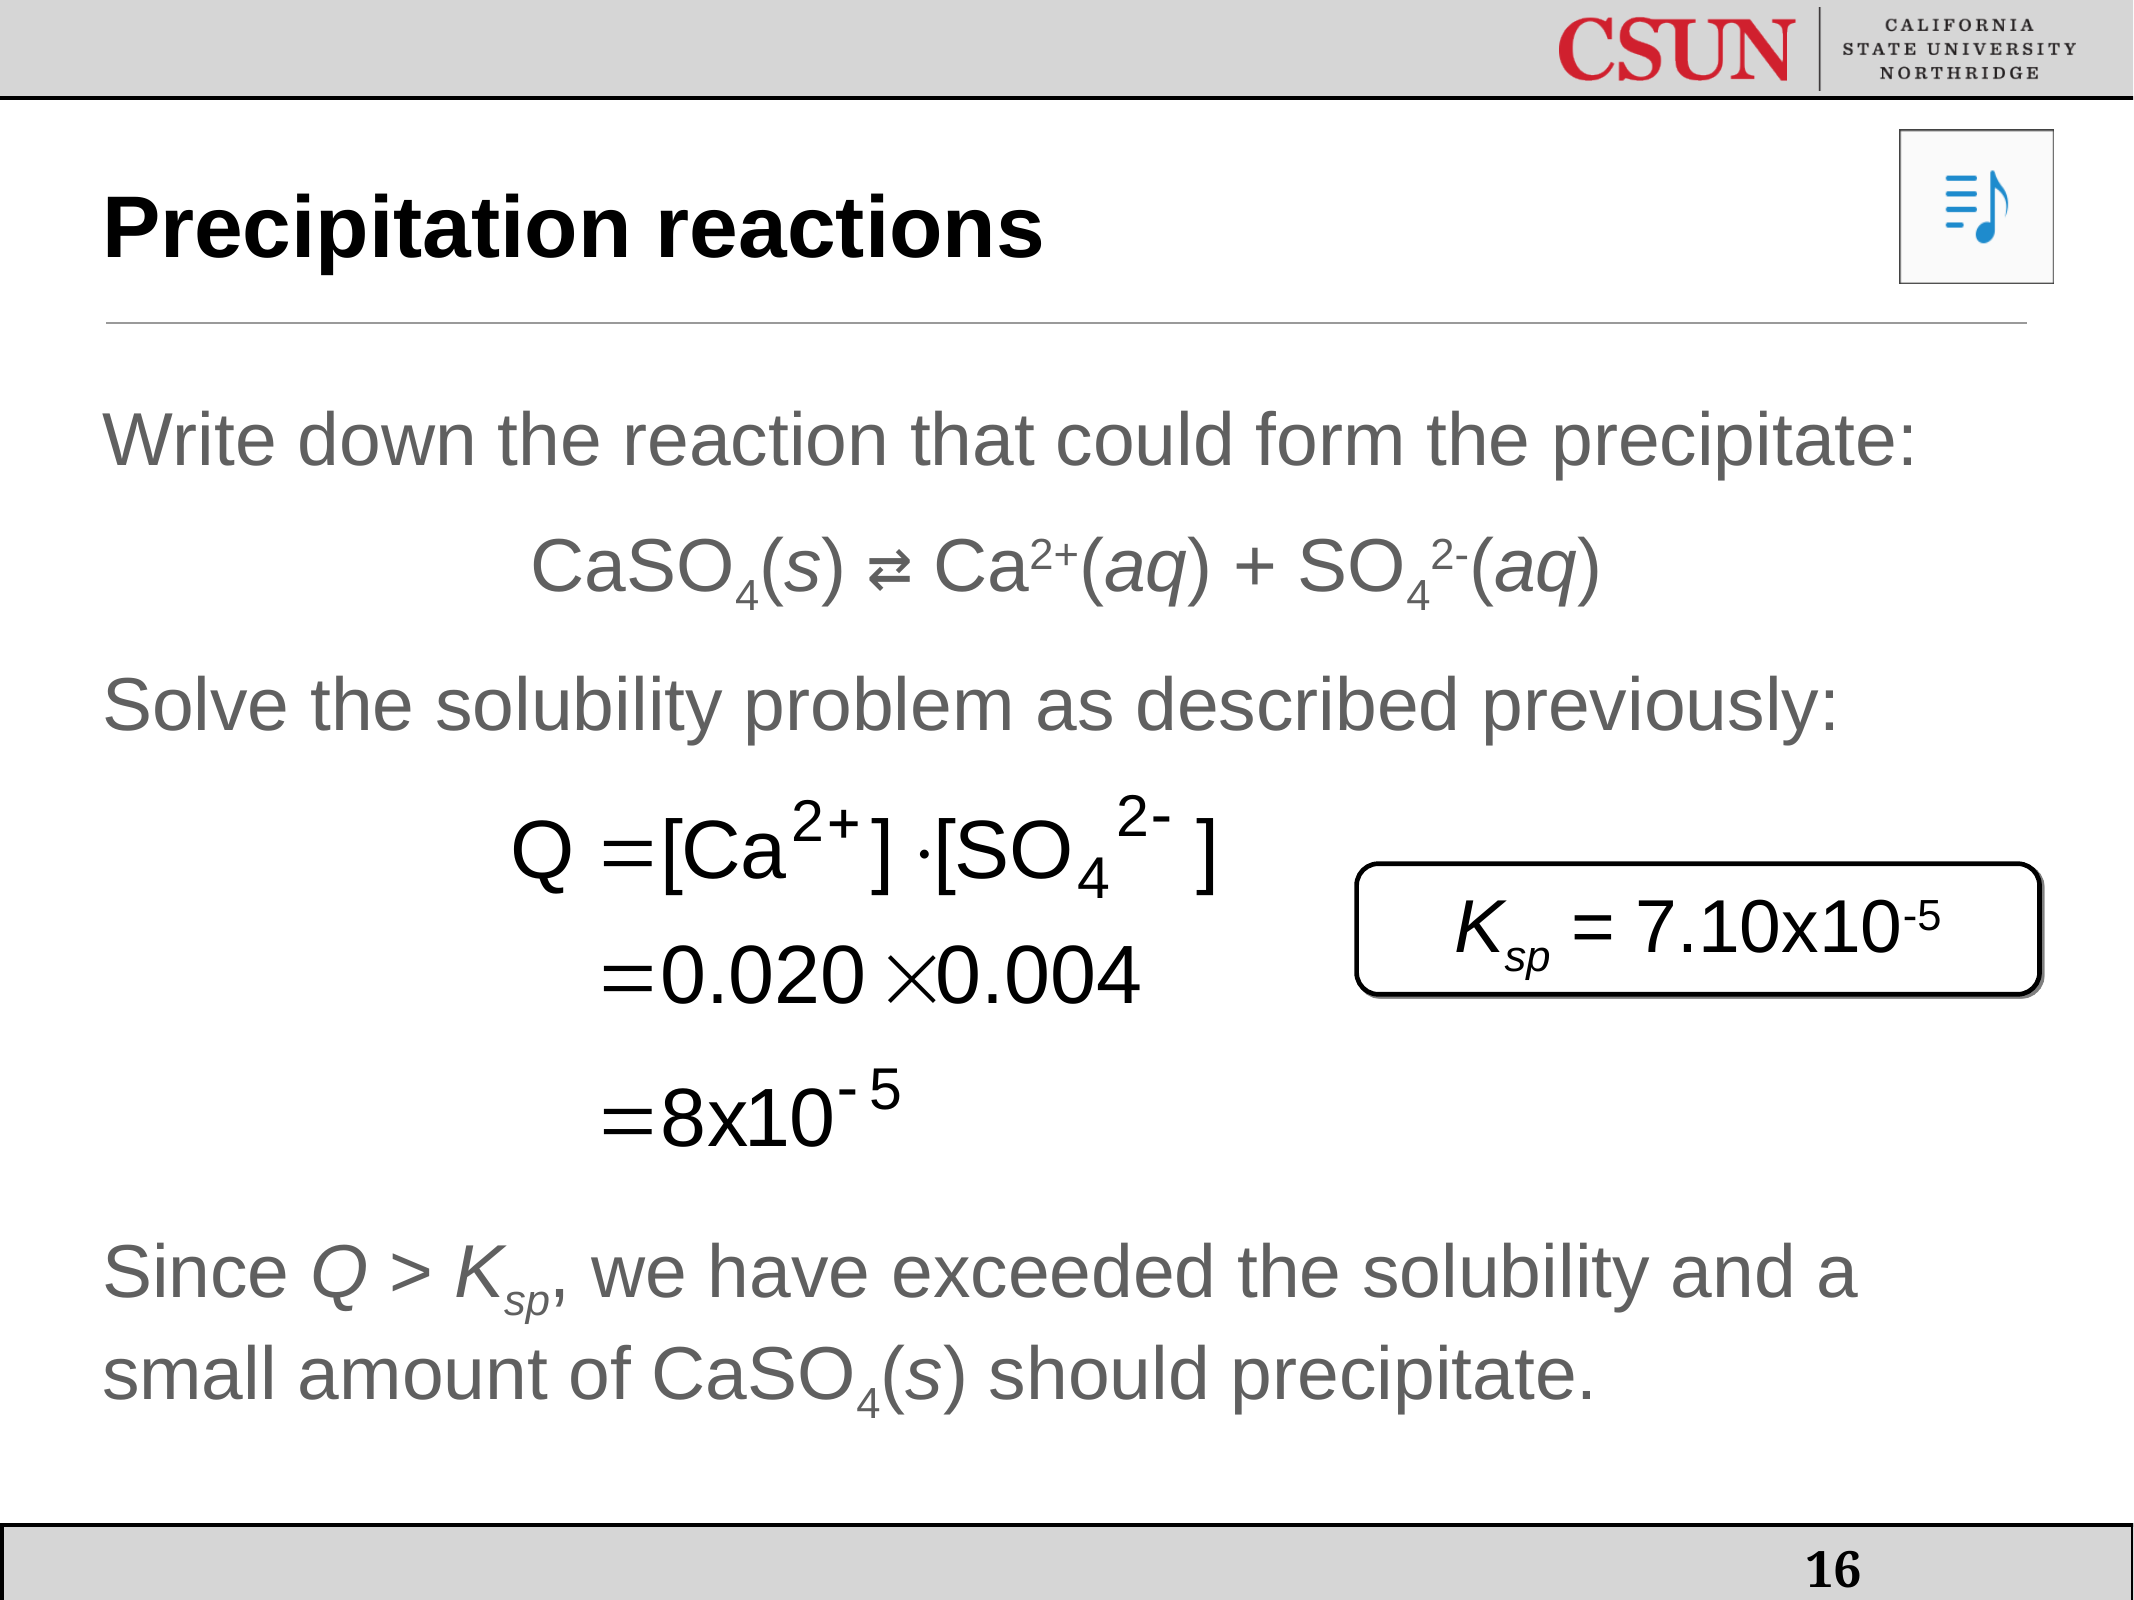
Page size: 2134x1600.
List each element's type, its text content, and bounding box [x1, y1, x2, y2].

text_box Ksp = 7.10x10-5 [1356, 863, 2040, 995]
list Write down the reaction that could form the precipitate: CaSO4(s) ⇄ Ca2+(aq) + SO42-(aq) Solve the solubility problem as described previously: Since Q > Ksp, we have exceeded the solubility and a small amount of CaSO4(s) should precipitate. [93, 382, 2040, 1460]
text_box [1898, 128, 2056, 286]
title Precipitation reactions [93, 104, 2040, 284]
picture [1559, 7, 2076, 91]
chart [506, 788, 1216, 1152]
